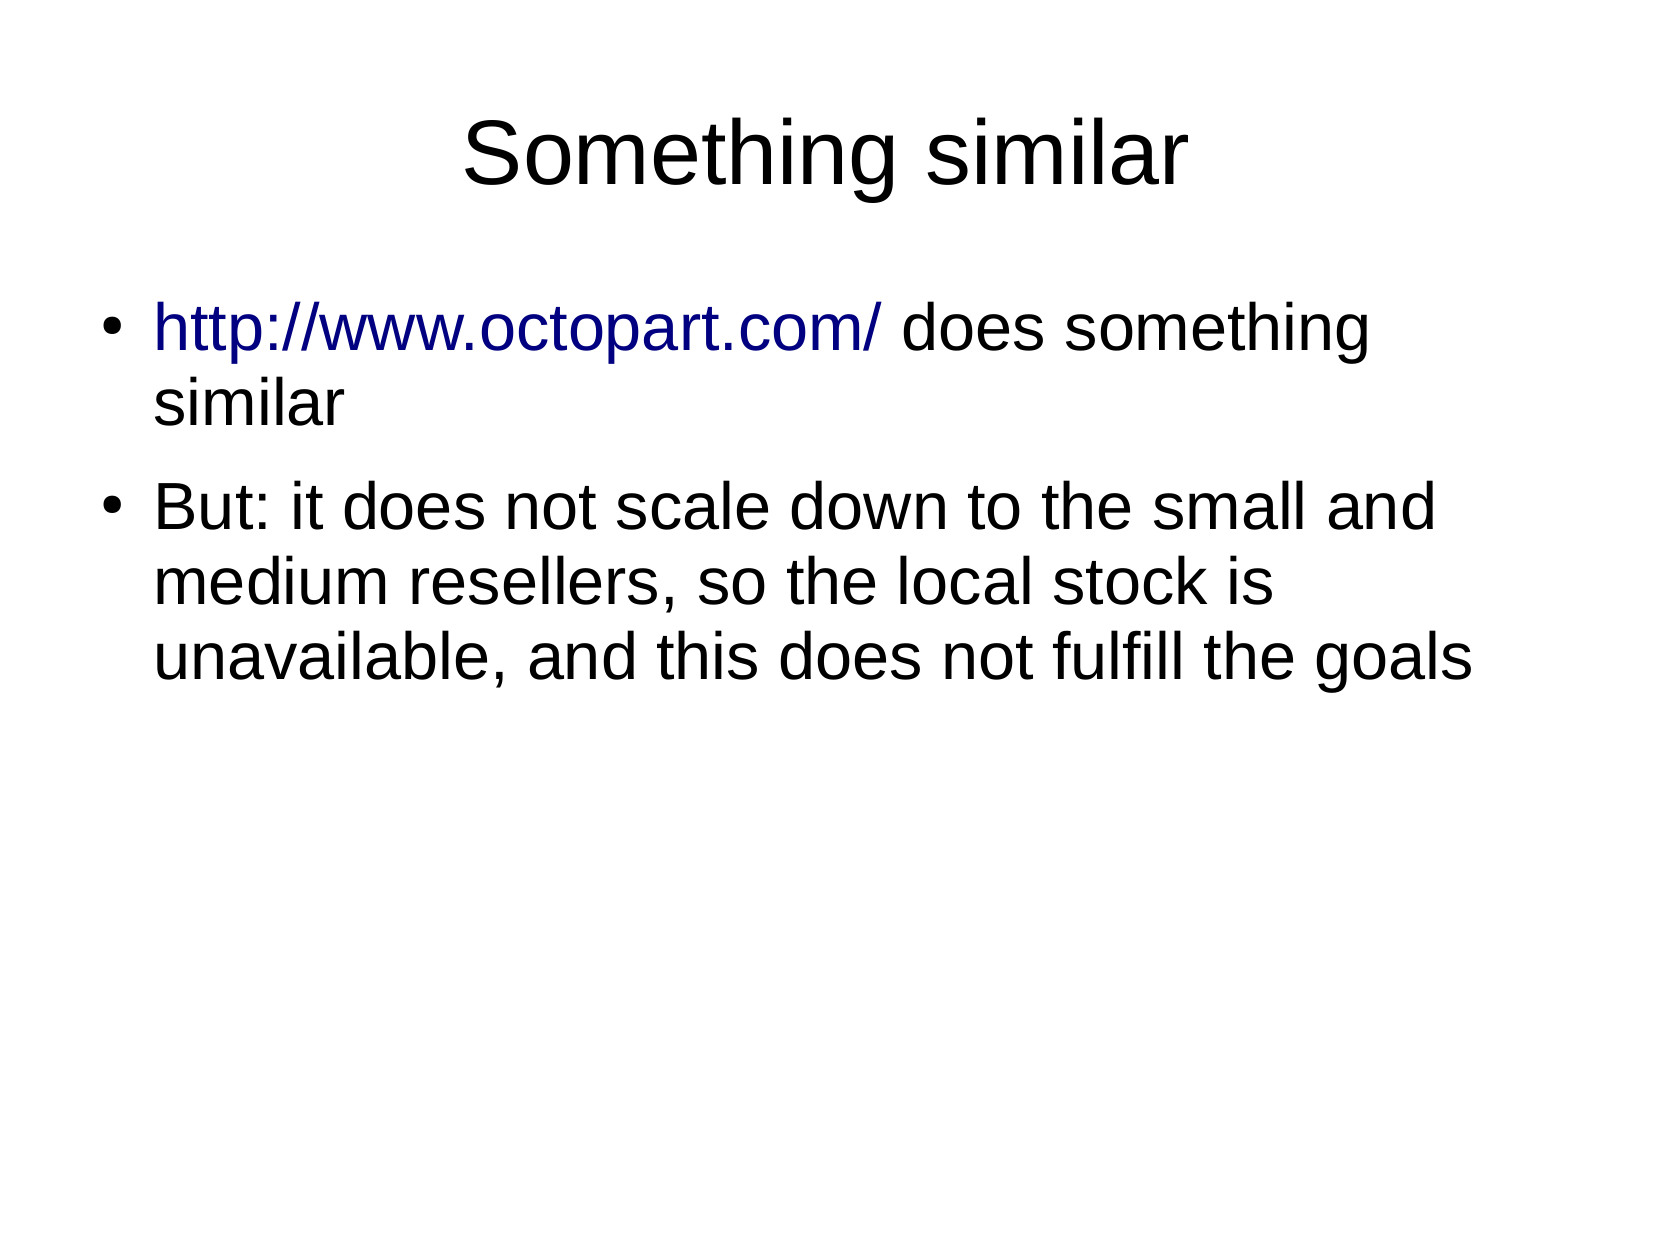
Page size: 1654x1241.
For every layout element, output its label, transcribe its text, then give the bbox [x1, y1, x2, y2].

list http://www.octopart.com/ does something similar But: it does not scale down to the small and medium resellers, so the local stock is unavailable, and this does not fulfill the goals [82, 290, 1571, 1010]
title Something similar [82, 49, 1571, 257]
